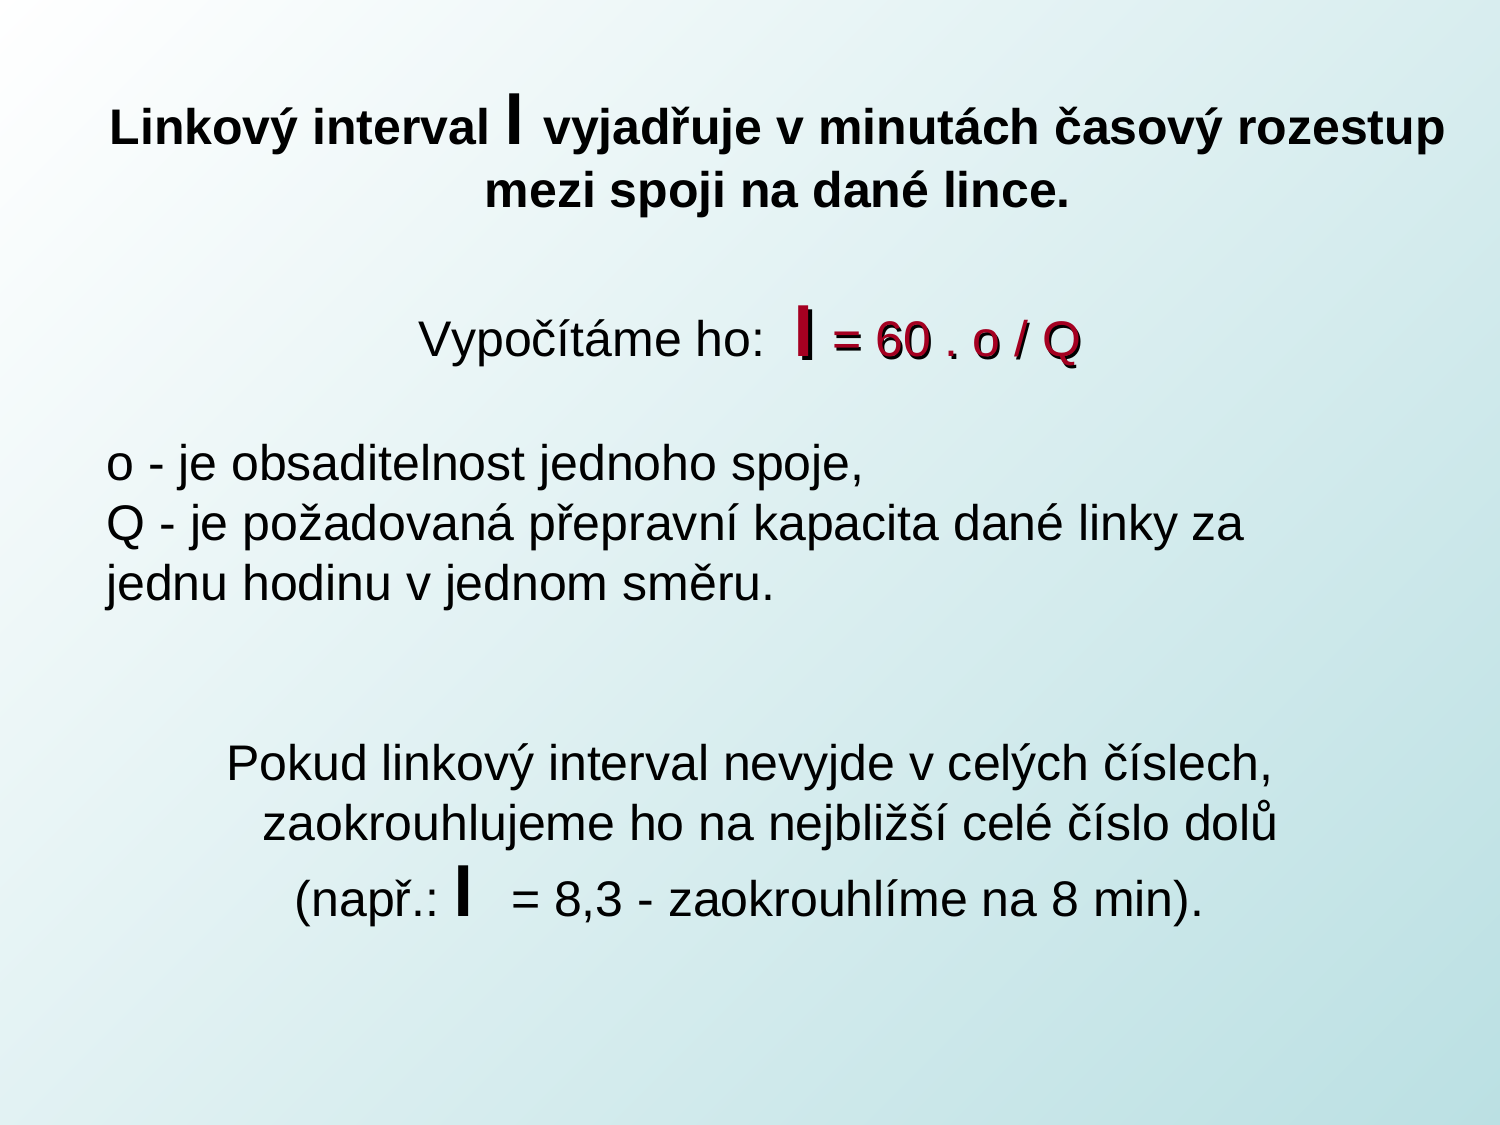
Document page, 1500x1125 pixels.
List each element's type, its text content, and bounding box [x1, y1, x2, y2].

list Linkový interval l vyjadřuje v minutách časový rozestup mezi spoji na dané lince. Vypočítáme ho: l = 60 . o / Q o - je obsaditelnost jednoho spoje, Q - je požadovaná přepravní kapacita dané linky za jednu hodinu v jednom směru. Pokud linkový interval nevyjde v celých číslech, zaokrouhlujeme ho na nejbližší celé číslo dolů (např.: l = 8,3 - zaokrouhlíme na 8 min). [35, 70, 1465, 1079]
